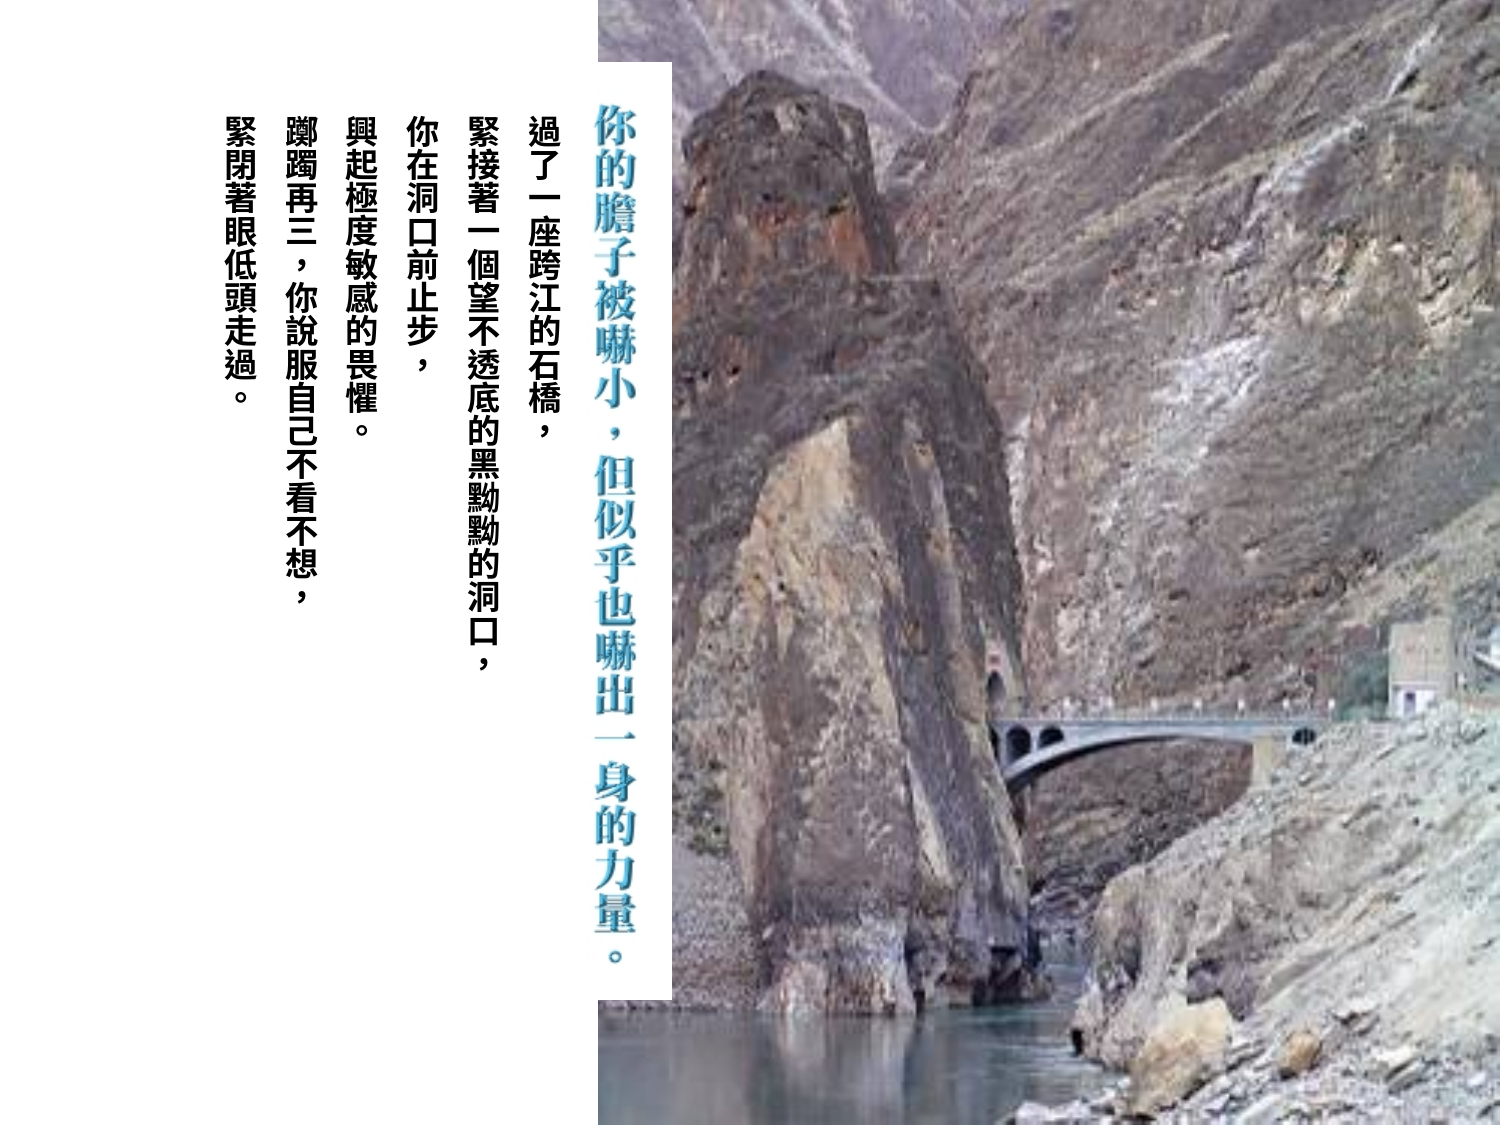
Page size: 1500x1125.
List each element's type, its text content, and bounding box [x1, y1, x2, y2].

text_box 過了一座跨江的石橋， 緊接著一個望不透底的黑黝黝的洞口， 你在洞口前止步， 興起極度敏感的畏懼。 躑躅再三，你說服自己不看不想， 緊閉著眼低頭走過。 [200, 99, 572, 725]
picture [562, 0, 1500, 1125]
